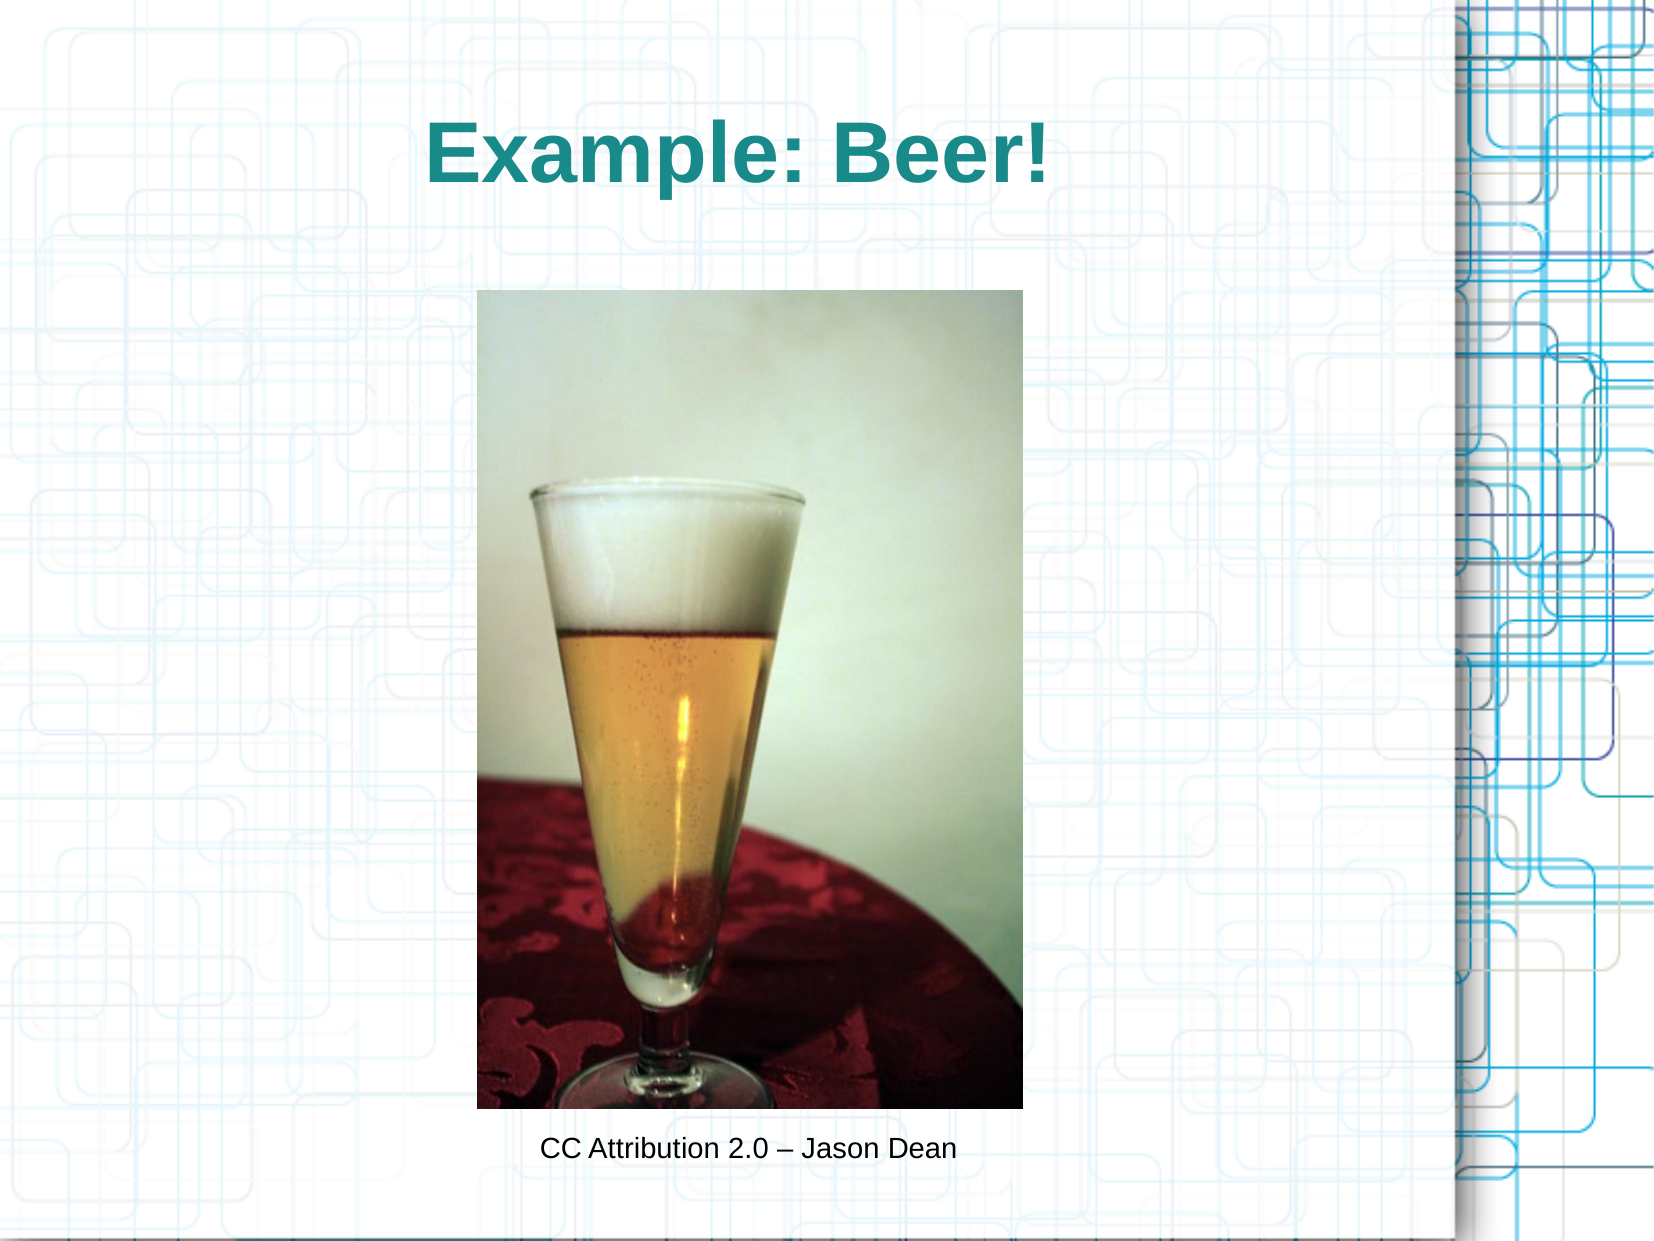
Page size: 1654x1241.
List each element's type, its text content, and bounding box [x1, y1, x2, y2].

text_box CC Attribution 2.0 – Jason Dean [525, 1125, 976, 1173]
title Example: Beer! [59, 49, 1418, 257]
picture [0, 0, 1654, 1241]
